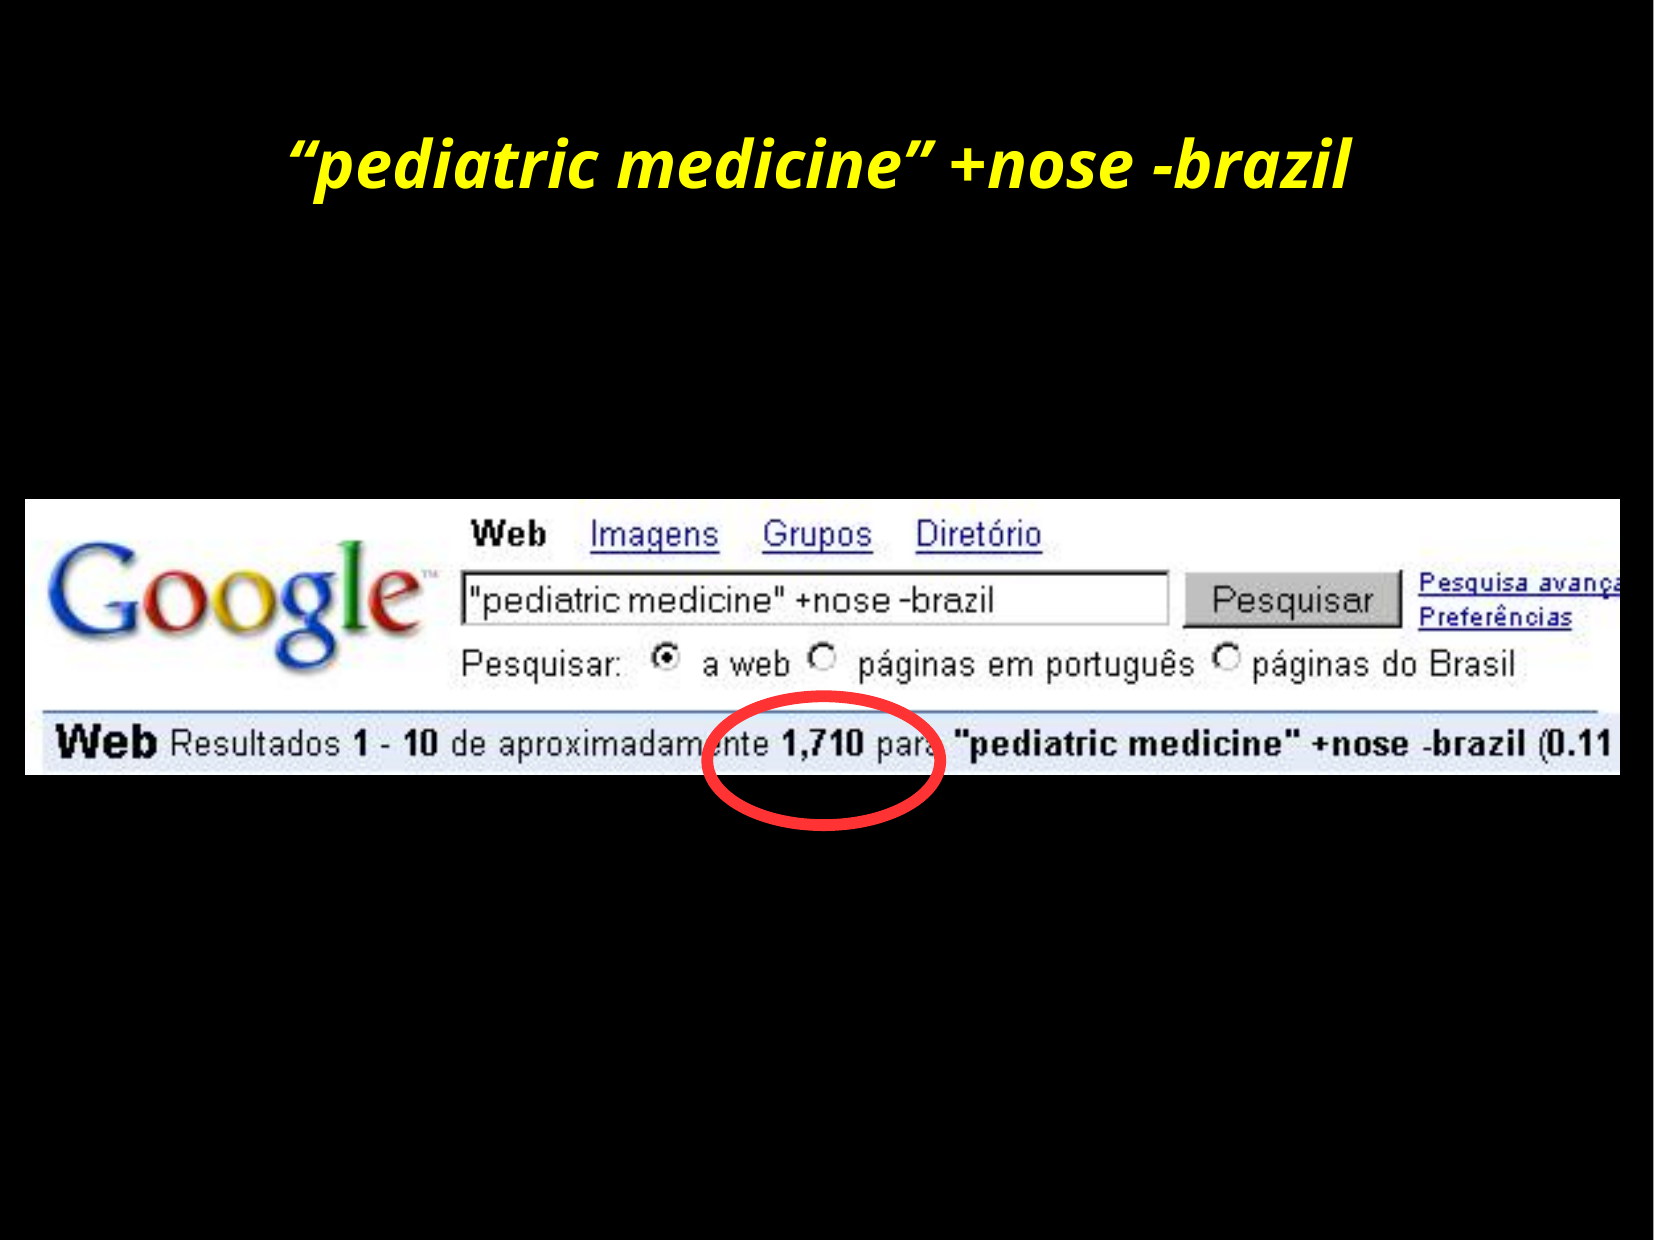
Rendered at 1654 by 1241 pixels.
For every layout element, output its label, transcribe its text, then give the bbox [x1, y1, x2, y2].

picture [25, 499, 1620, 775]
title “pediatric medicine” +nose -brazil [113, 59, 1526, 267]
picture [714, 703, 934, 775]
